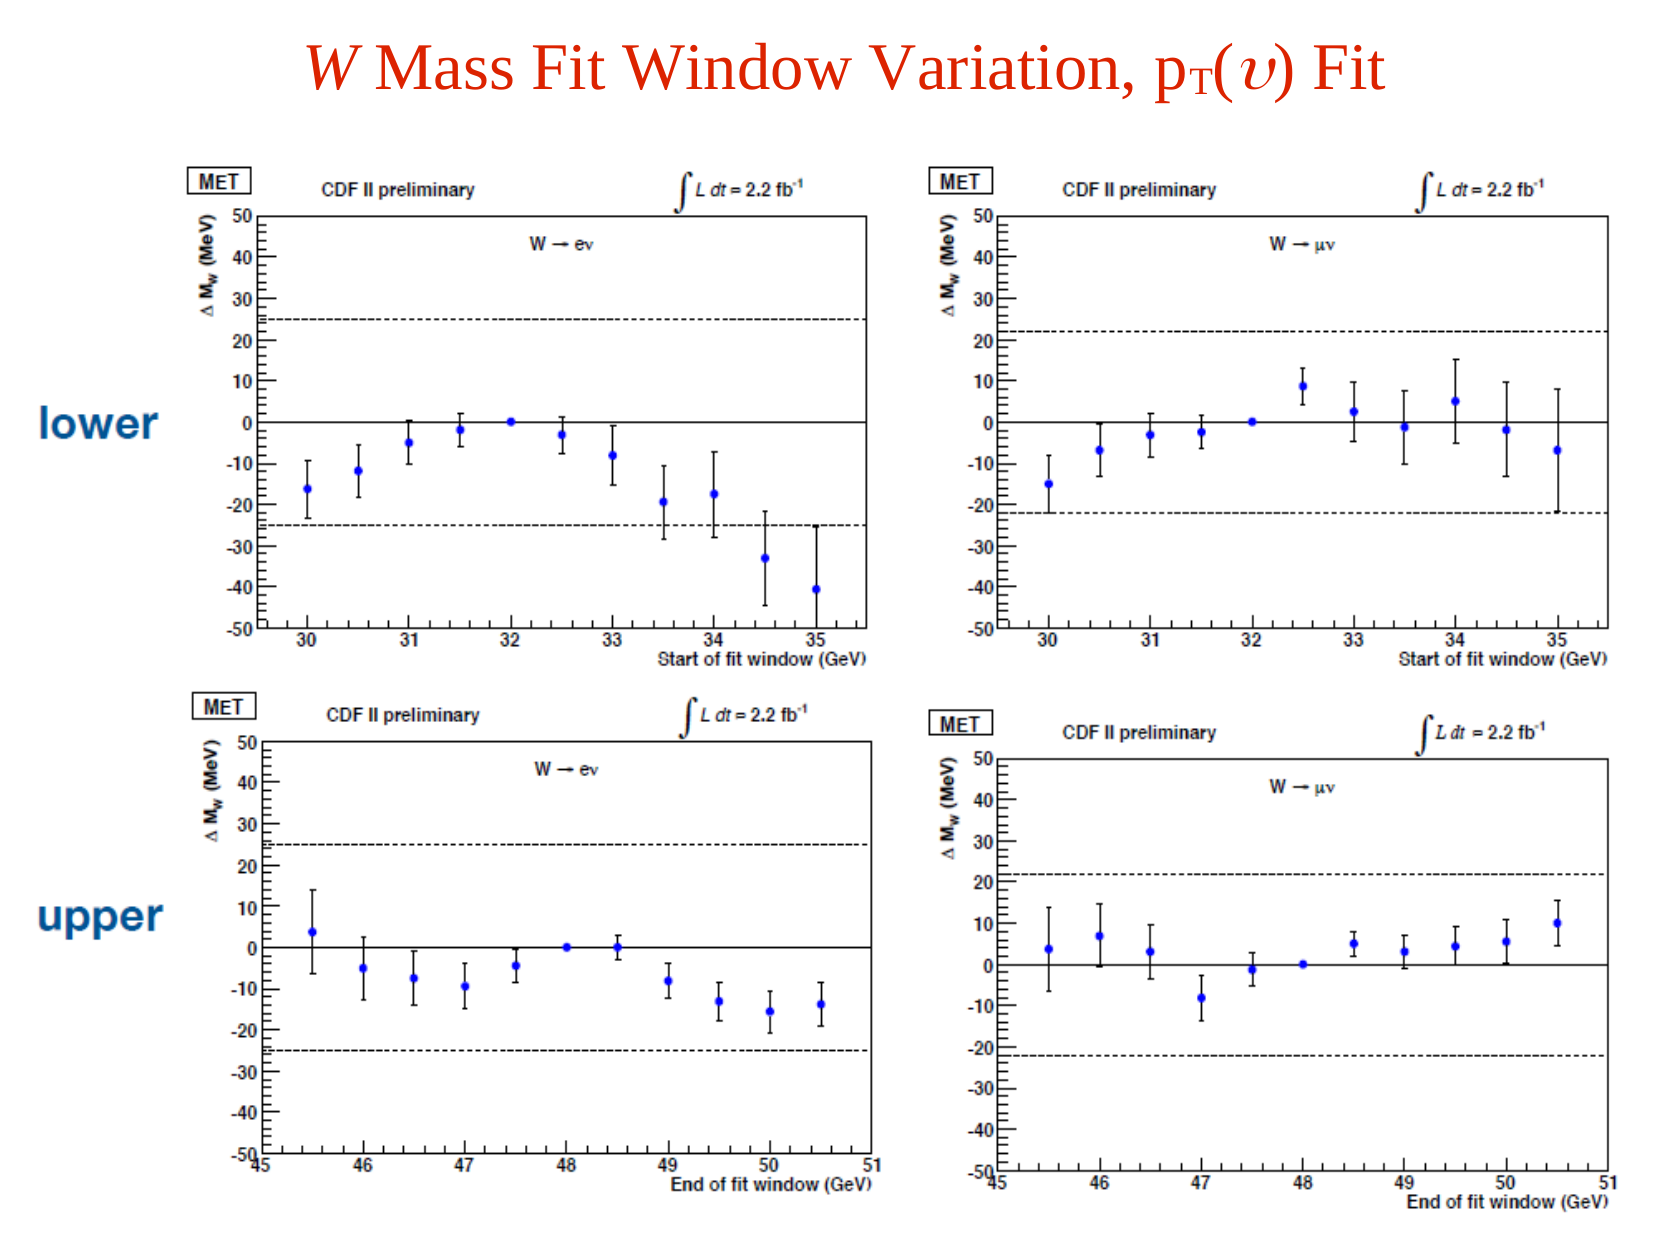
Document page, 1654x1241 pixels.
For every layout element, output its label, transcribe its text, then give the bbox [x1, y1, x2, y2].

picture [18, 146, 1634, 1235]
title W Mass Fit Window Variation, pT(υ) Fit [121, 0, 1534, 146]
